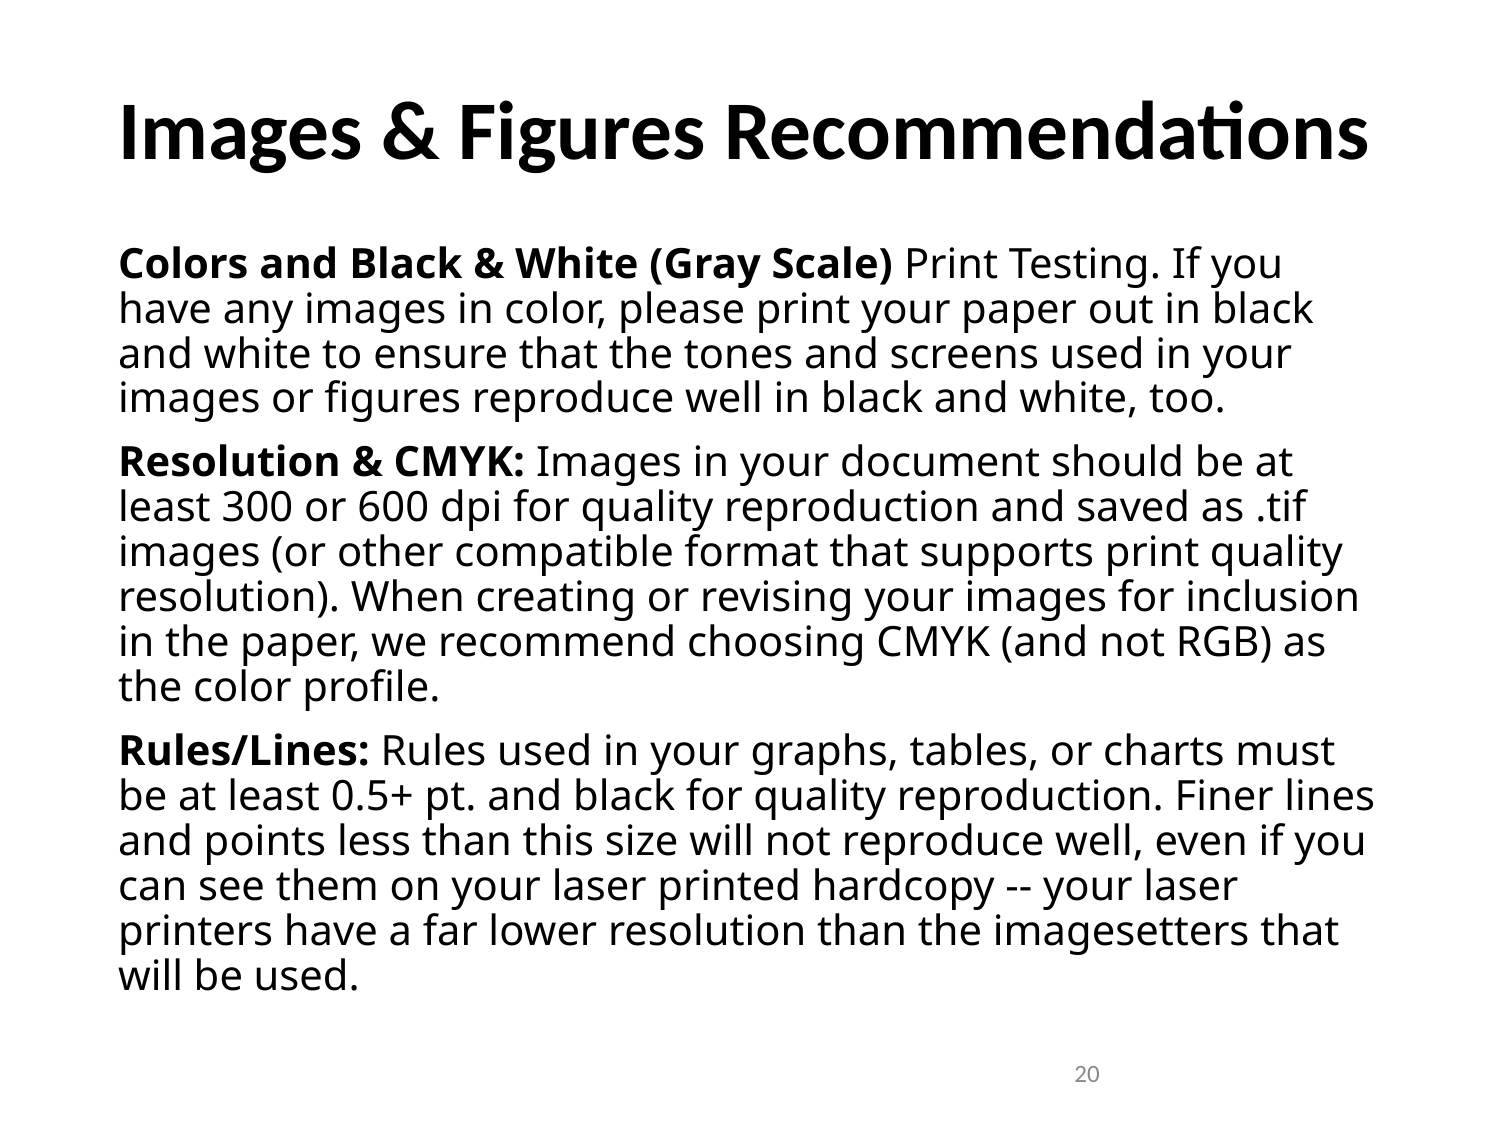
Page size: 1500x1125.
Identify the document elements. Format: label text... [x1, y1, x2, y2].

title Images & Figures Recommendations [103, 59, 1397, 207]
list Colors and Black & White (Gray Scale) Print Testing. If you have any images in color, please print your paper out in black and white to ensure that the tones and screens used in your images or figures reproduce well in black and white, too. Resolution & CMYK: Images in your document should be at least 300 or 600 dpi for quality reproduction and saved as .tif images (or other compatible format that supports print quality resolution). When creating or revising your images for inclusion in the paper, we recommend choosing CMYK (and not RGB) as the color profile. Rules/Lines: Rules used in your graphs, tables, or charts must be at least 0.5+ pt. and black for quality reproduction. Finer lines and points less than this size will not reproduce well, even if you can see them on your laser printed hardcopy -- your laser printers have a far lower resolution than the imagesetters that will be used. [103, 234, 1397, 1014]
text_box 20 [1059, 1042, 1397, 1103]
